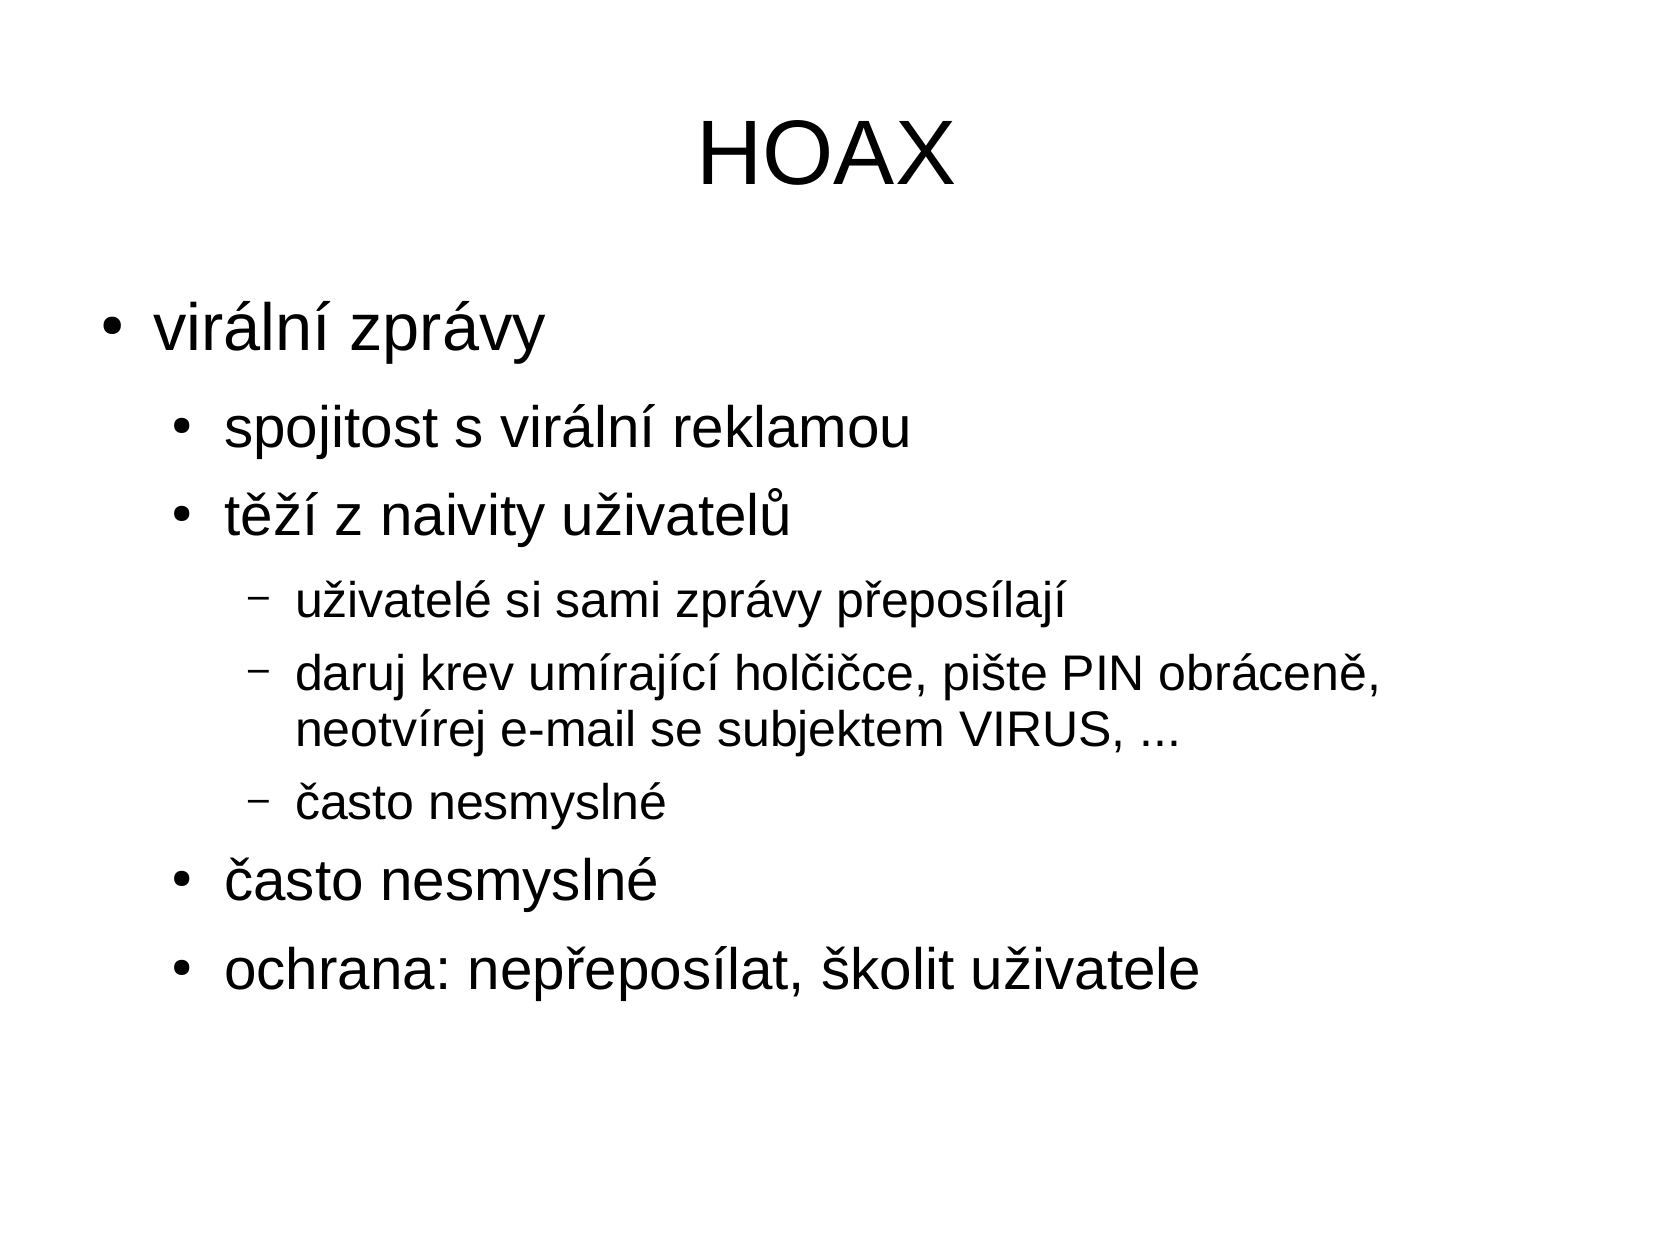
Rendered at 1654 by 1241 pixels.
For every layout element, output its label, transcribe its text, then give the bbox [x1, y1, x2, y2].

list virální zprávy spojitost s virální reklamou těží z naivity uživatelů uživatelé si sami zprávy přeposílají daruj krev umírající holčičce, pište PIN obráceně, neotvírej e-mail se subjektem VIRUS, ... často nesmyslné často nesmyslné ochrana: nepřeposílat, školit uživatele [82, 290, 1571, 1109]
title HOAX [82, 49, 1571, 257]
